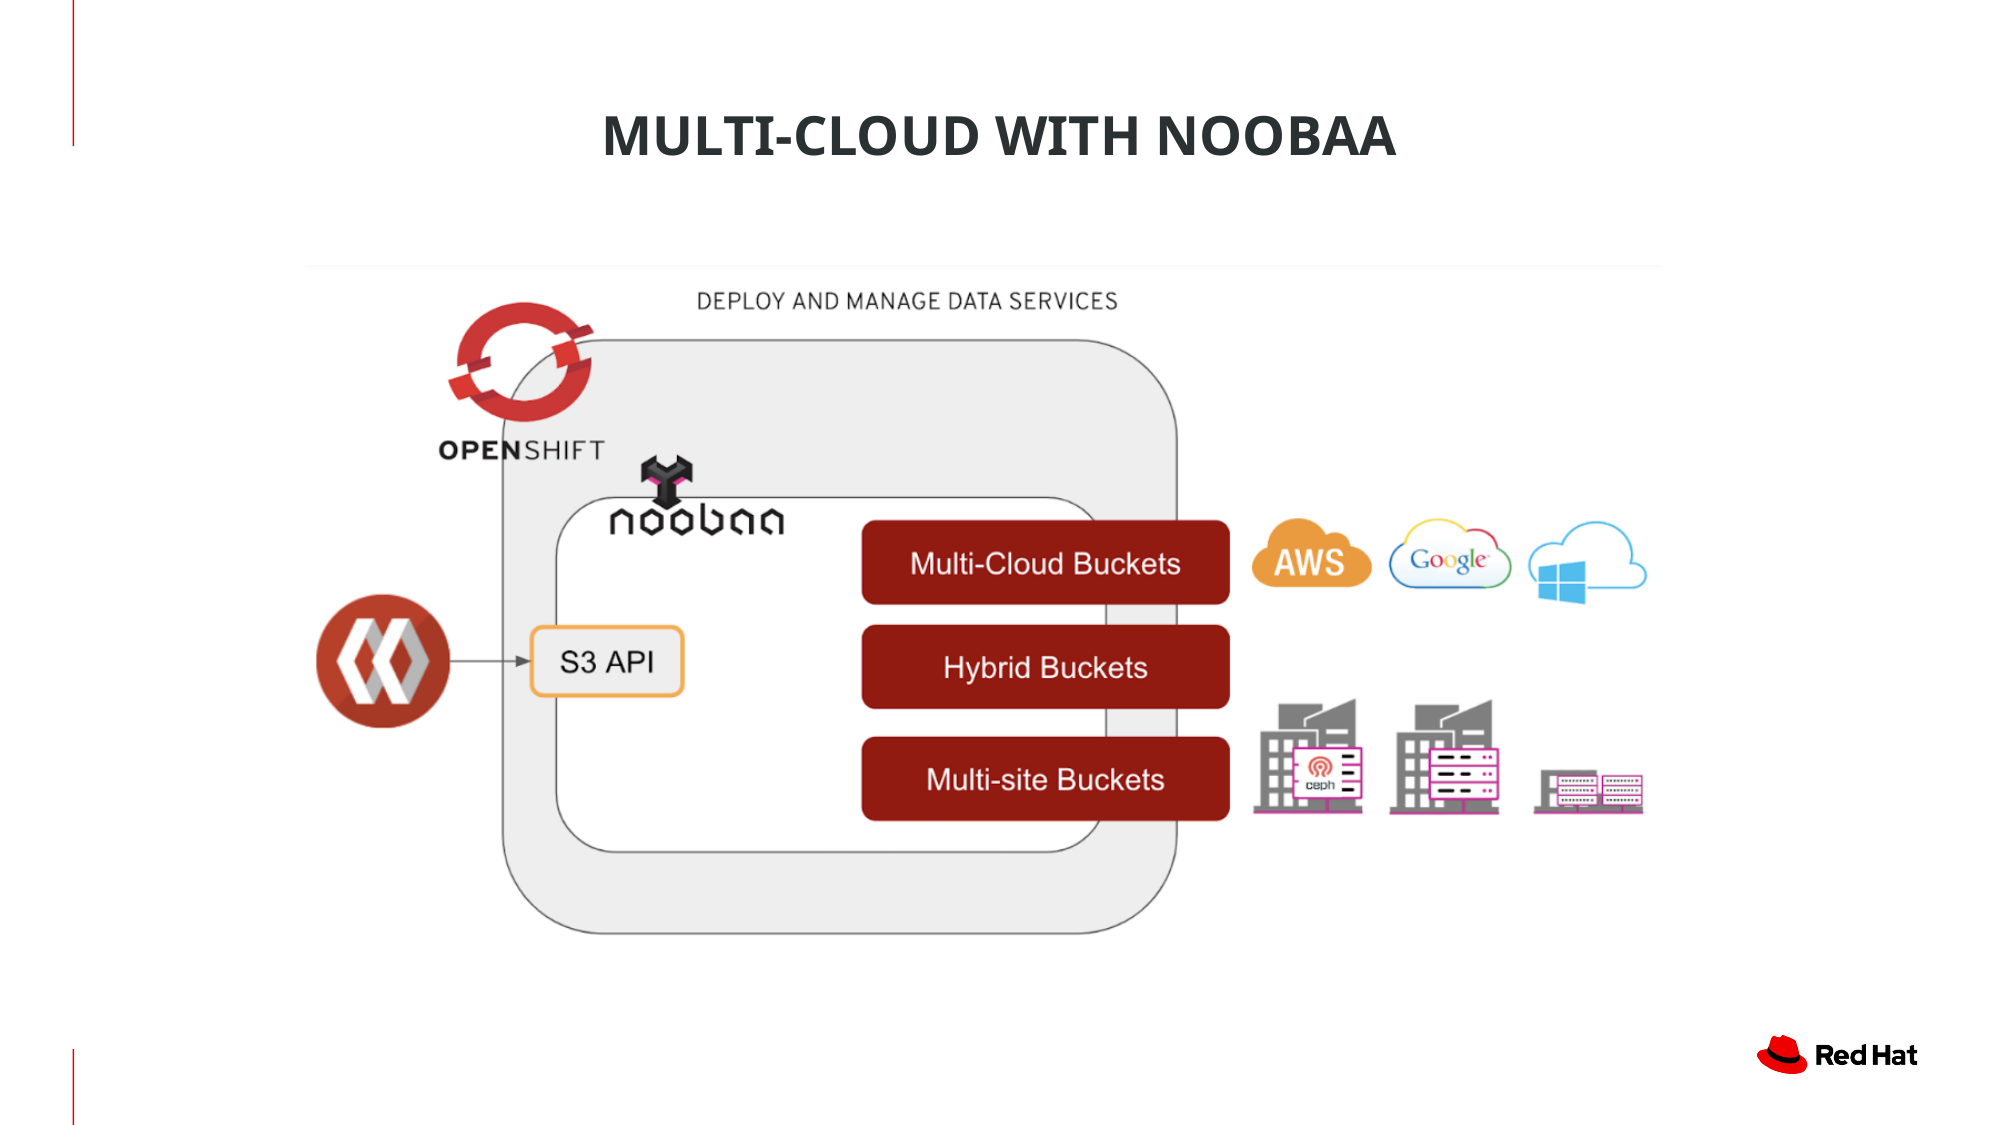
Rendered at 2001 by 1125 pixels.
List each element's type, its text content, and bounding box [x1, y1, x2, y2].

picture [305, 265, 1662, 947]
title multi-cloud with noobaa [68, 85, 1932, 212]
picture [1757, 1035, 1918, 1074]
